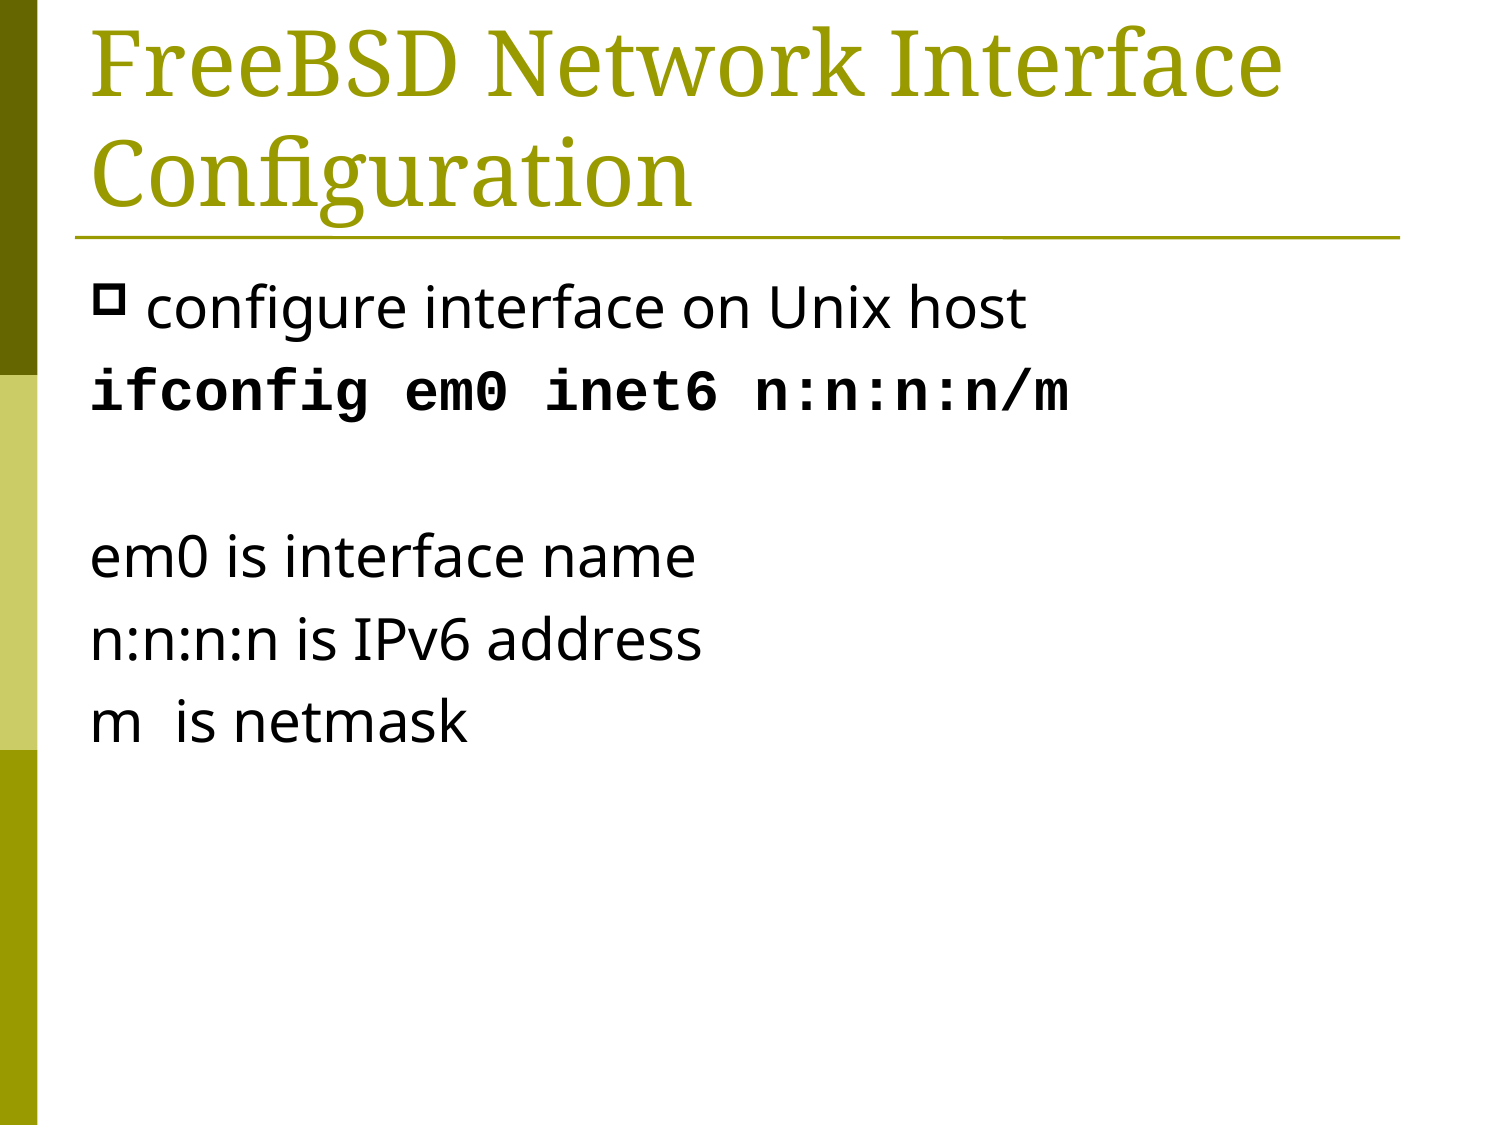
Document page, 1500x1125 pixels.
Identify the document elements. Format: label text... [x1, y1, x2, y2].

list configure interface on Unix host ifconfig em0 inet6 n:n:n:n/m em0 is interface name n:n:n:n is IPv6 address m is netmask [75, 262, 1426, 1006]
title FreeBSD Network Interface Configuration [75, 0, 1426, 233]
